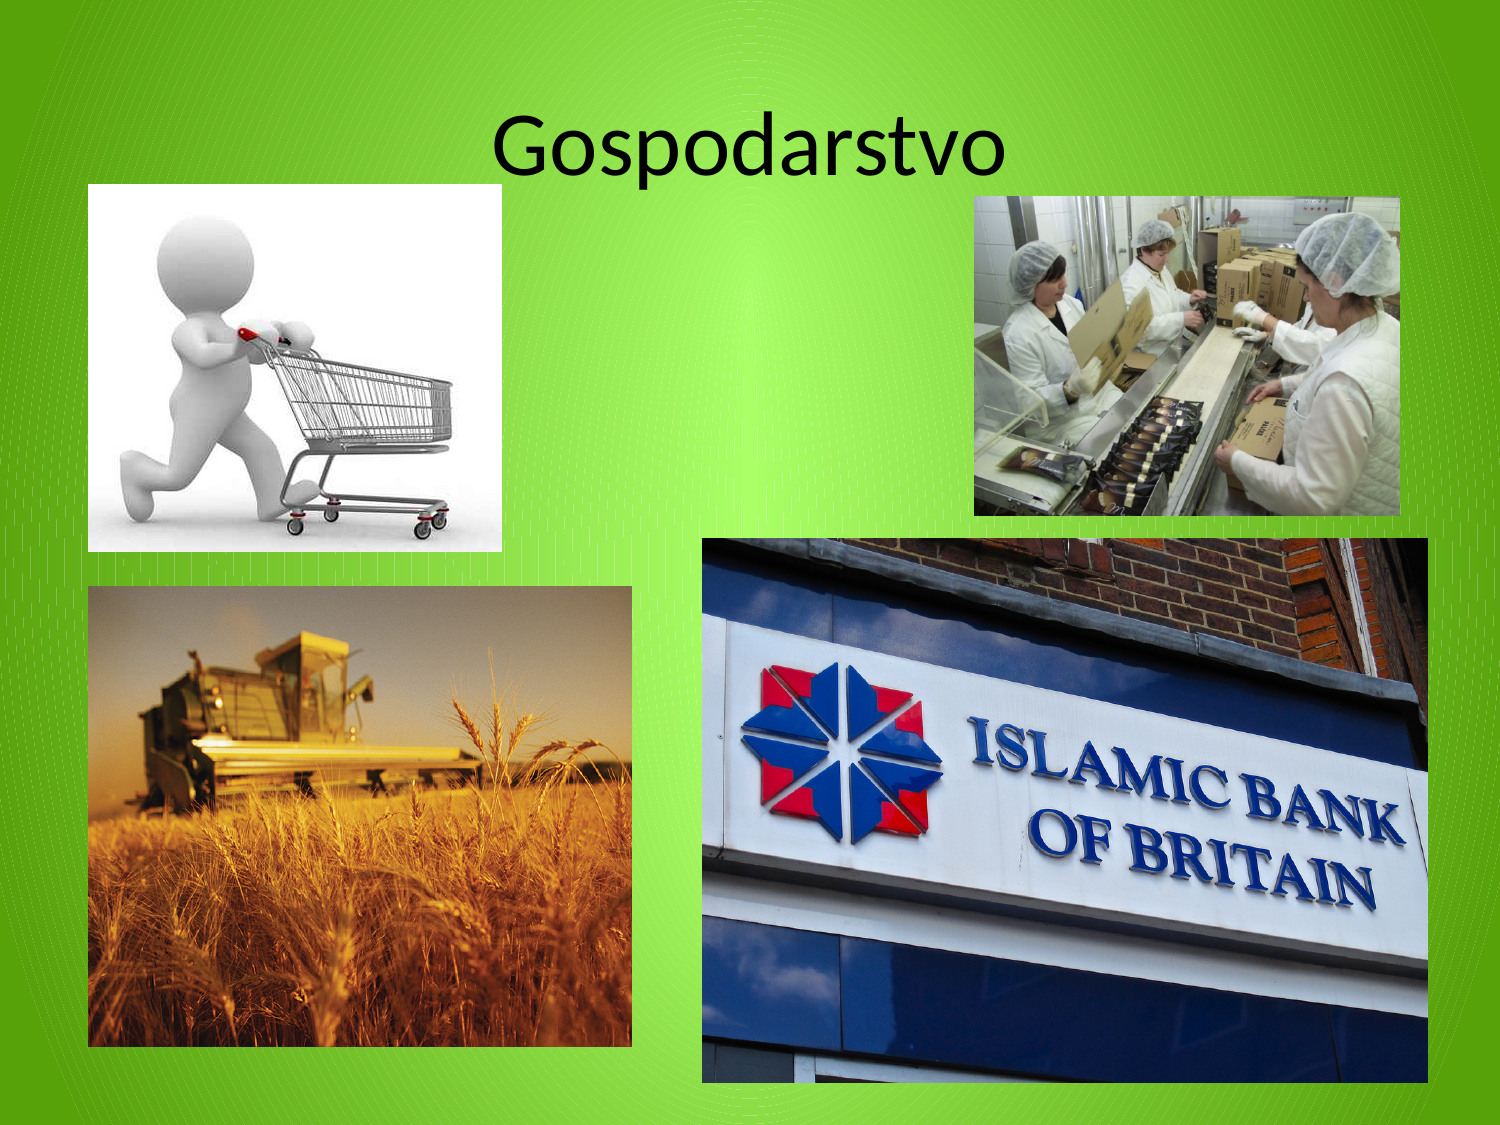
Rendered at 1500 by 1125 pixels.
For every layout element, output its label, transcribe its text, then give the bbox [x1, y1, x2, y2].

picture [974, 196, 1400, 516]
picture [702, 538, 1428, 1083]
title Gospodarstvo [75, 45, 1425, 233]
picture [88, 184, 502, 552]
picture [88, 586, 632, 1047]
